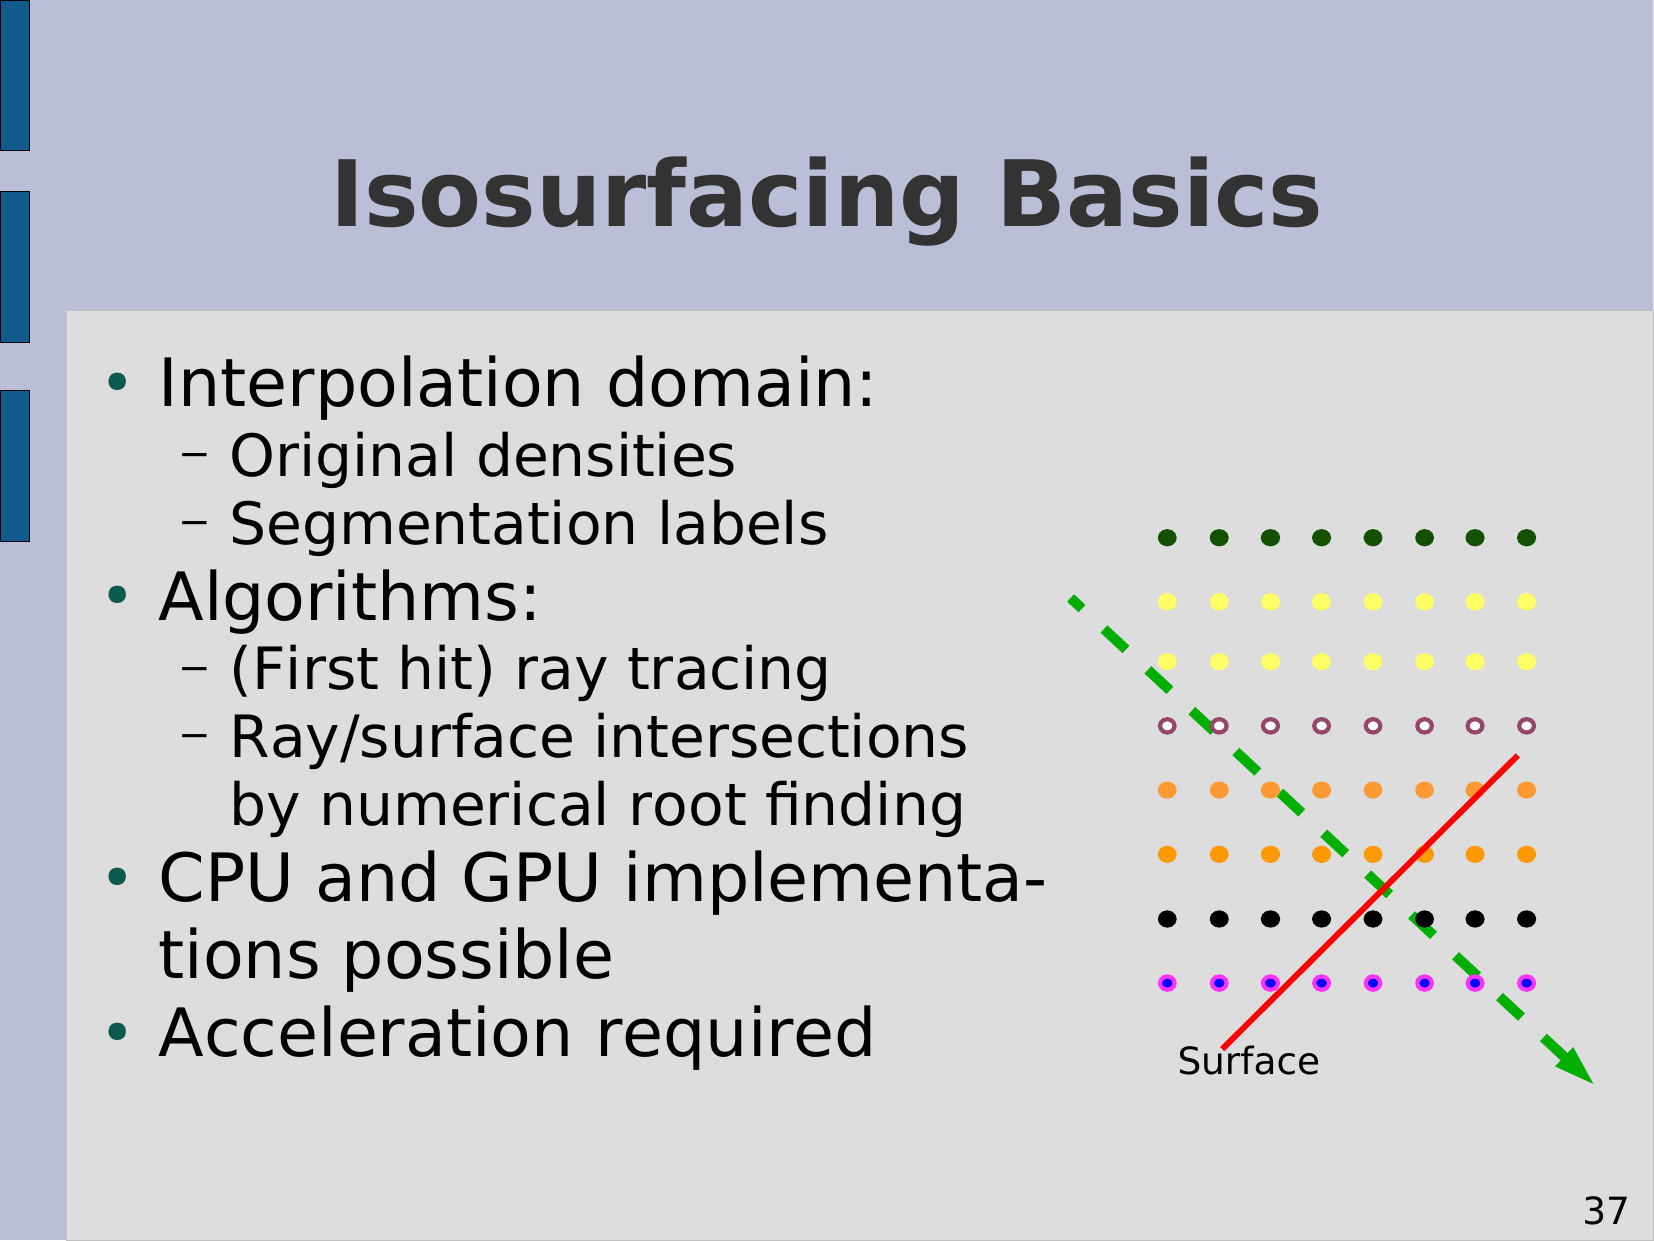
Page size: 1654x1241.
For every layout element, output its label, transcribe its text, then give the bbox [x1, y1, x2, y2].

text_box [1262, 912, 1279, 926]
text_box [1159, 655, 1175, 669]
text_box [1159, 595, 1175, 609]
text_box [1262, 976, 1279, 990]
text_box [1417, 595, 1432, 609]
text_box [1417, 976, 1432, 990]
text_box [1519, 655, 1535, 669]
text_box [1417, 531, 1432, 545]
text_box [1365, 531, 1381, 545]
text_box [1314, 655, 1330, 669]
text_box [1159, 719, 1175, 733]
text_box [1159, 912, 1175, 926]
text_box [1417, 655, 1432, 669]
list Interpolation domain: Original densities Segmentation labels Algorithms: (First hit) ray tracing Ray/surface intersections by numerical root finding CPU and GPU implementa- tions possible Acceleration required [87, 344, 1639, 1191]
text_box [1262, 719, 1279, 733]
text_box [1314, 531, 1330, 545]
text_box [1159, 847, 1175, 861]
text_box [1519, 976, 1535, 990]
text_box Surface [1162, 1032, 1336, 1091]
text_box [1262, 655, 1279, 669]
title Isosurfacing Basics [121, 91, 1534, 299]
text_box [1262, 531, 1279, 545]
text_box [1519, 912, 1535, 926]
text_box [1159, 531, 1175, 545]
text_box [1365, 847, 1381, 861]
text_box [1519, 783, 1535, 797]
text_box [1262, 783, 1279, 797]
text_box [1314, 595, 1330, 609]
text_box [1365, 783, 1381, 797]
text_box [1467, 783, 1481, 796]
text_box [1159, 976, 1175, 990]
text_box [1467, 595, 1483, 609]
text_box [1365, 976, 1381, 990]
text_box [1211, 655, 1227, 669]
text_box [1417, 783, 1432, 797]
text_box [1365, 595, 1381, 609]
text_box [1314, 976, 1330, 990]
text_box [1211, 847, 1227, 861]
text_box [1365, 655, 1381, 669]
text_box [1211, 595, 1227, 609]
text_box [1314, 719, 1330, 733]
text_box [1211, 976, 1227, 990]
text_box [1467, 912, 1483, 926]
text_box [1467, 976, 1483, 990]
text_box [1211, 531, 1227, 545]
text_box [1519, 847, 1535, 861]
text_box [1467, 531, 1483, 545]
text_box [1467, 719, 1483, 733]
text_box [1211, 783, 1227, 797]
text_box [1467, 655, 1483, 669]
text_box [1211, 912, 1227, 926]
text_box [1314, 847, 1330, 861]
text_box [1467, 847, 1483, 861]
text_box [1519, 719, 1535, 733]
text_box [1419, 849, 1432, 861]
text_box [1159, 783, 1175, 797]
text_box [1417, 912, 1432, 926]
text_box [1262, 847, 1279, 861]
text_box [1417, 719, 1432, 733]
text_box [1314, 912, 1330, 926]
text_box [1262, 595, 1279, 609]
text_box [1365, 912, 1381, 926]
text_box [1365, 719, 1381, 733]
text_box [1211, 719, 1227, 733]
text_box [1519, 531, 1535, 545]
text_box [1314, 783, 1330, 797]
text_box [1519, 595, 1535, 609]
